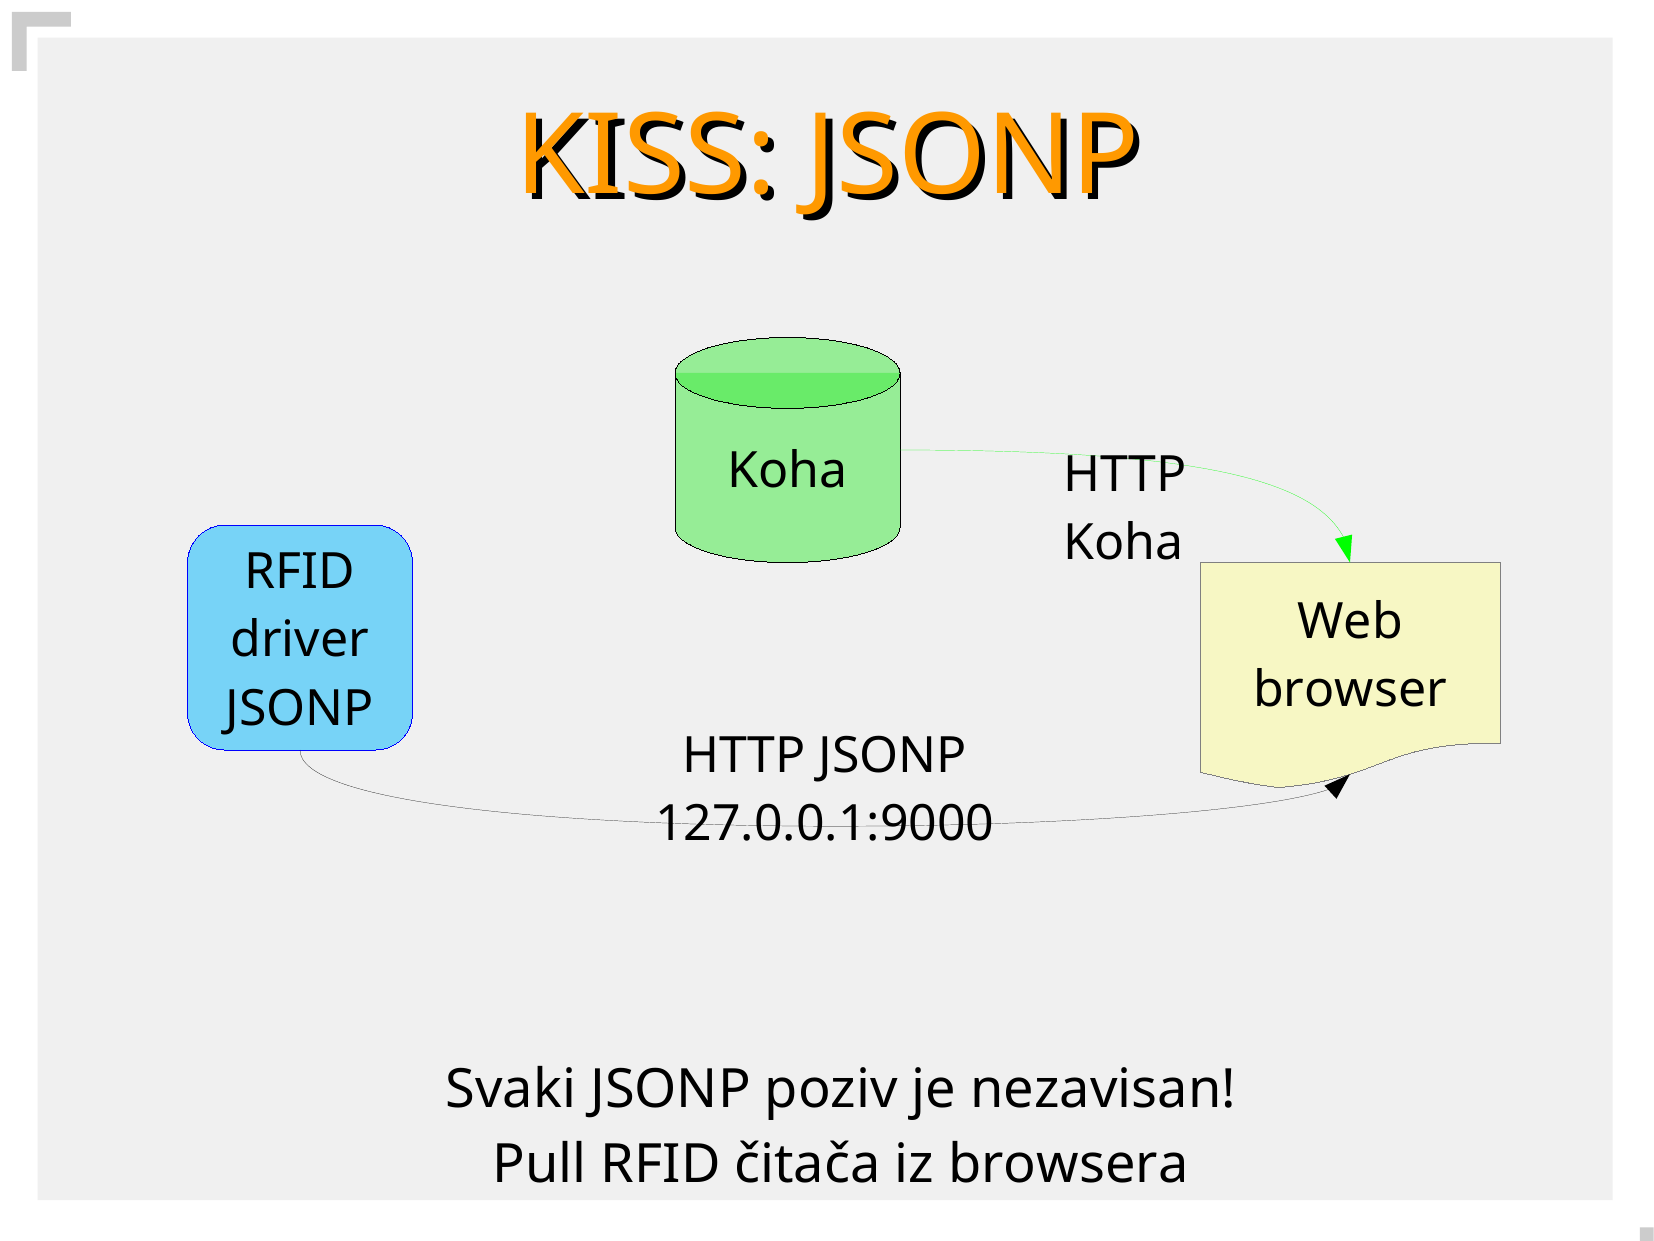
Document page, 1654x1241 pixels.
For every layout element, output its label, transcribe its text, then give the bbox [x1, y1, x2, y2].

text_box Web browser [1200, 562, 1501, 788]
list Svaki JSONP poziv je nezavisan! Pull RFID čitača iz browsera [121, 1050, 1561, 1177]
text_box Koha [675, 337, 901, 563]
title KISS: JSONP [121, 46, 1534, 254]
text_box RFID driver JSONP [187, 525, 413, 751]
